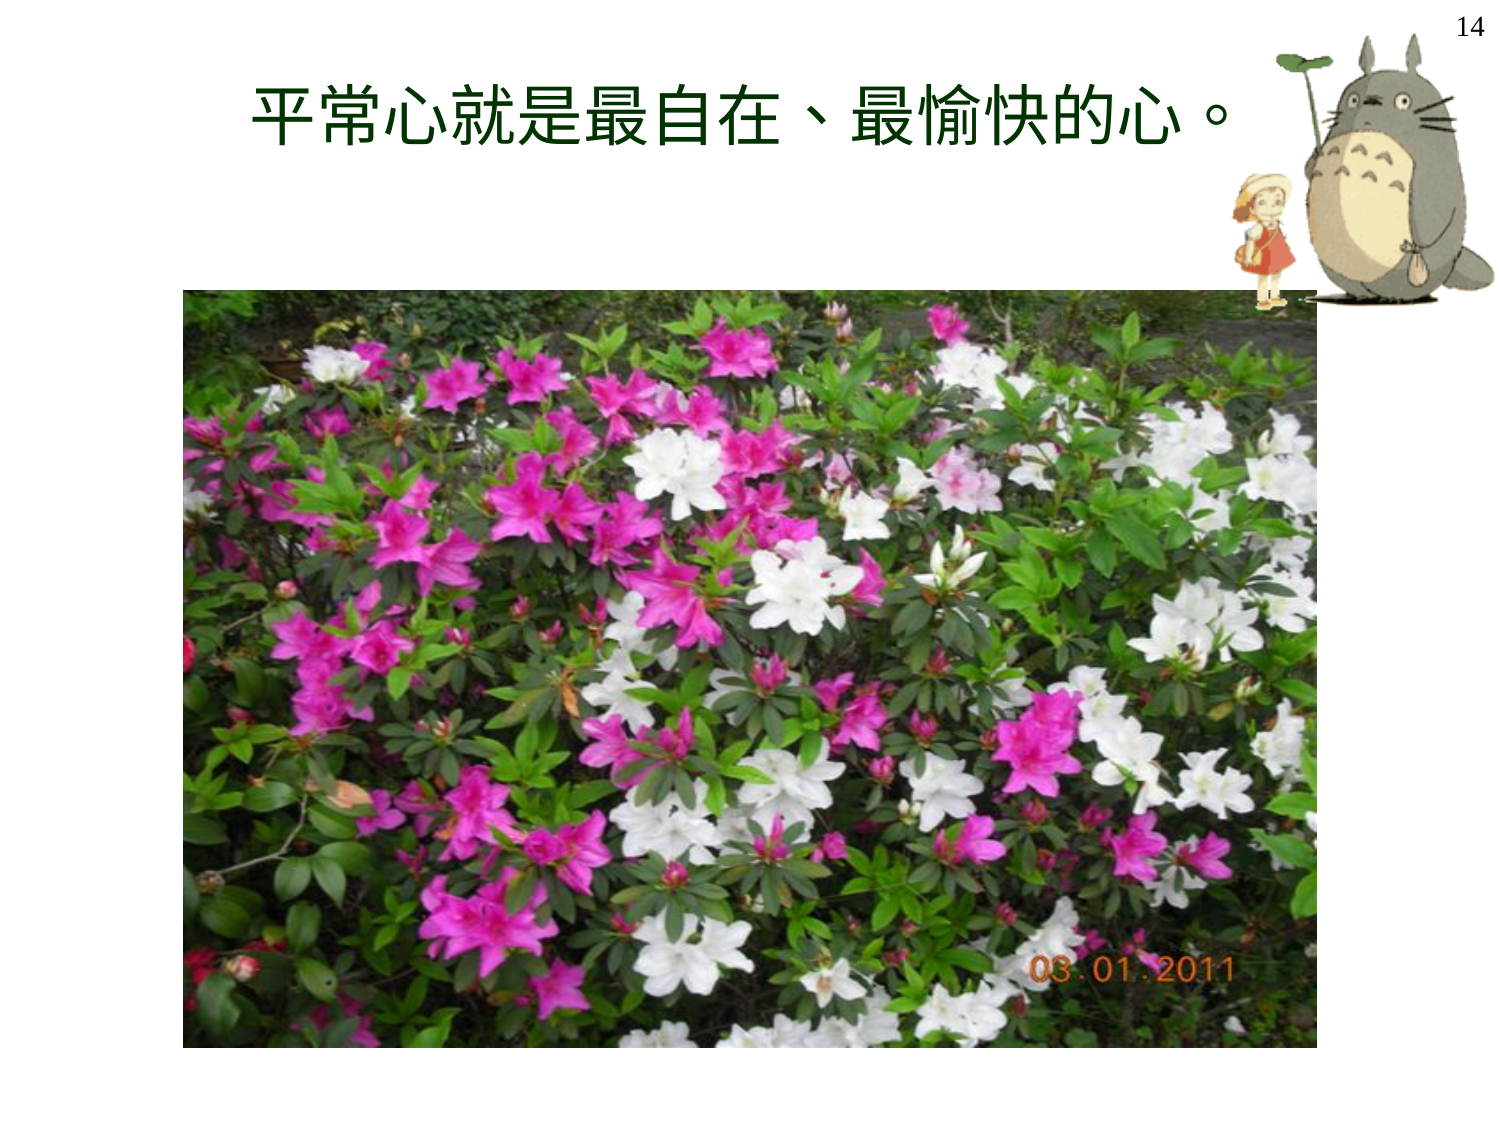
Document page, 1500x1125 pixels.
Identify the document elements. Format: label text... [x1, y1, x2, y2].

text_box <編號> [1249, 0, 1500, 30]
picture [183, 30, 1500, 1048]
title 平常心就是最自在、最愉快的心。 [137, 65, 1224, 162]
